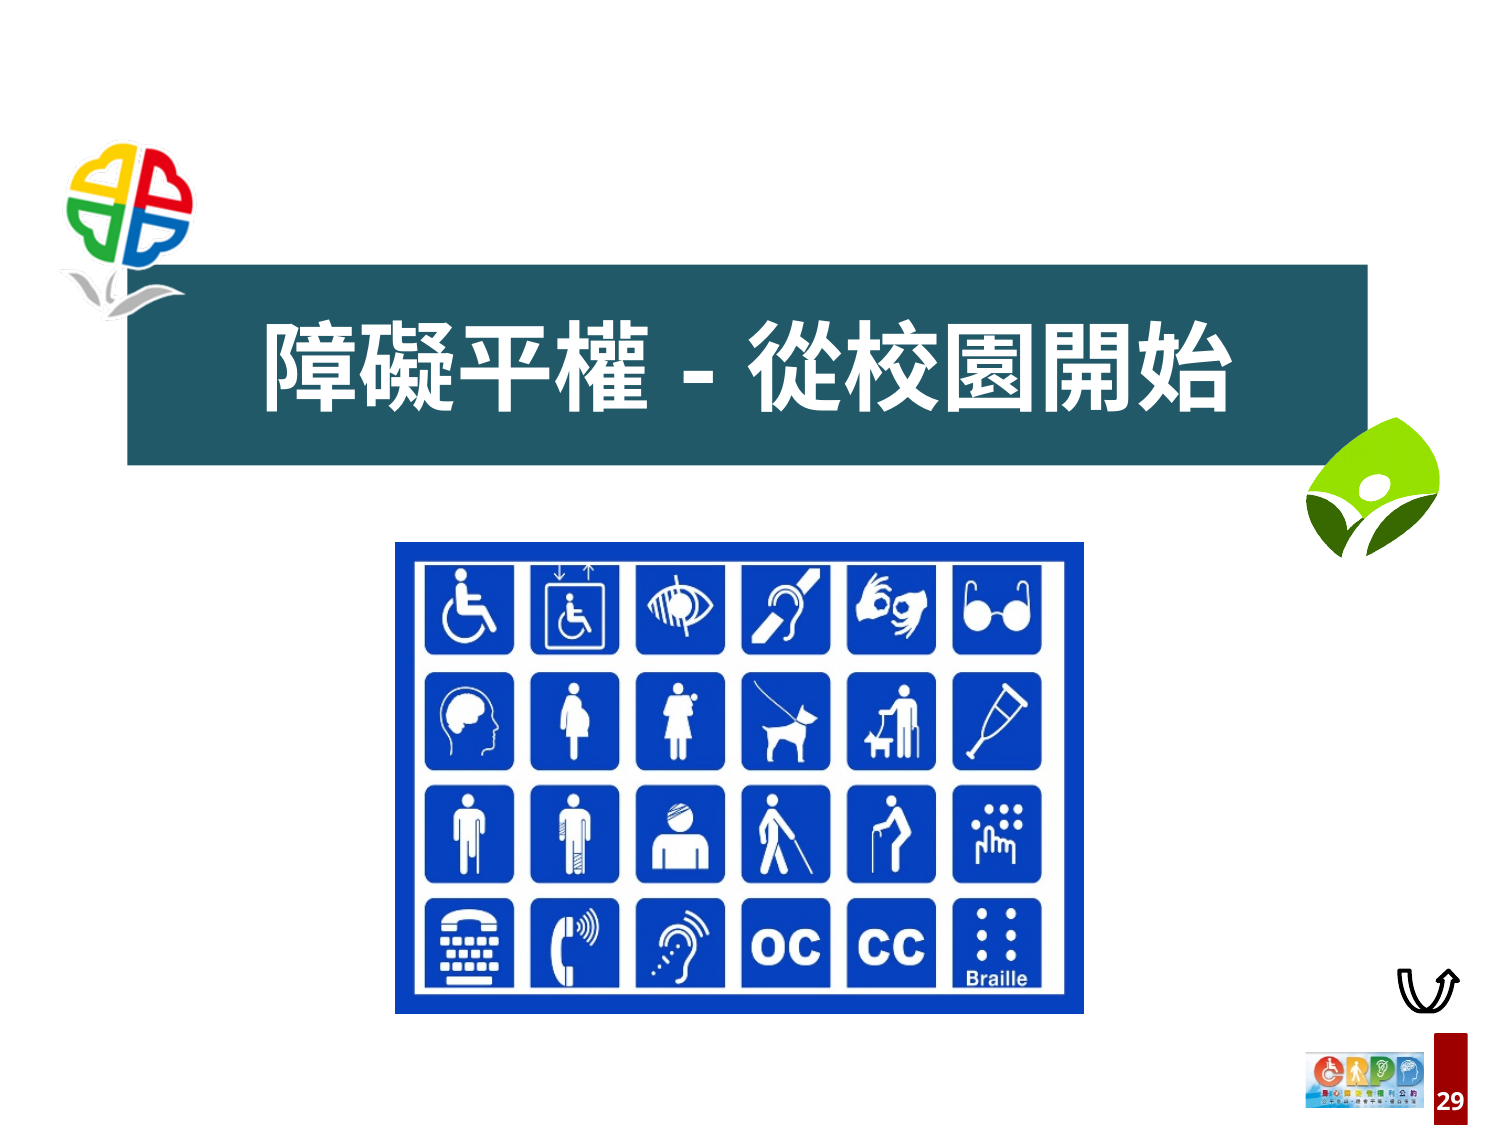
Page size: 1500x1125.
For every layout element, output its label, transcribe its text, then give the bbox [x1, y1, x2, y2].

text_box 障礙平權-從校園開始 [127, 264, 1368, 466]
picture [1306, 417, 1440, 558]
picture [56, 137, 199, 323]
text_box 29 [1416, 1076, 1485, 1125]
picture [395, 542, 1084, 1014]
